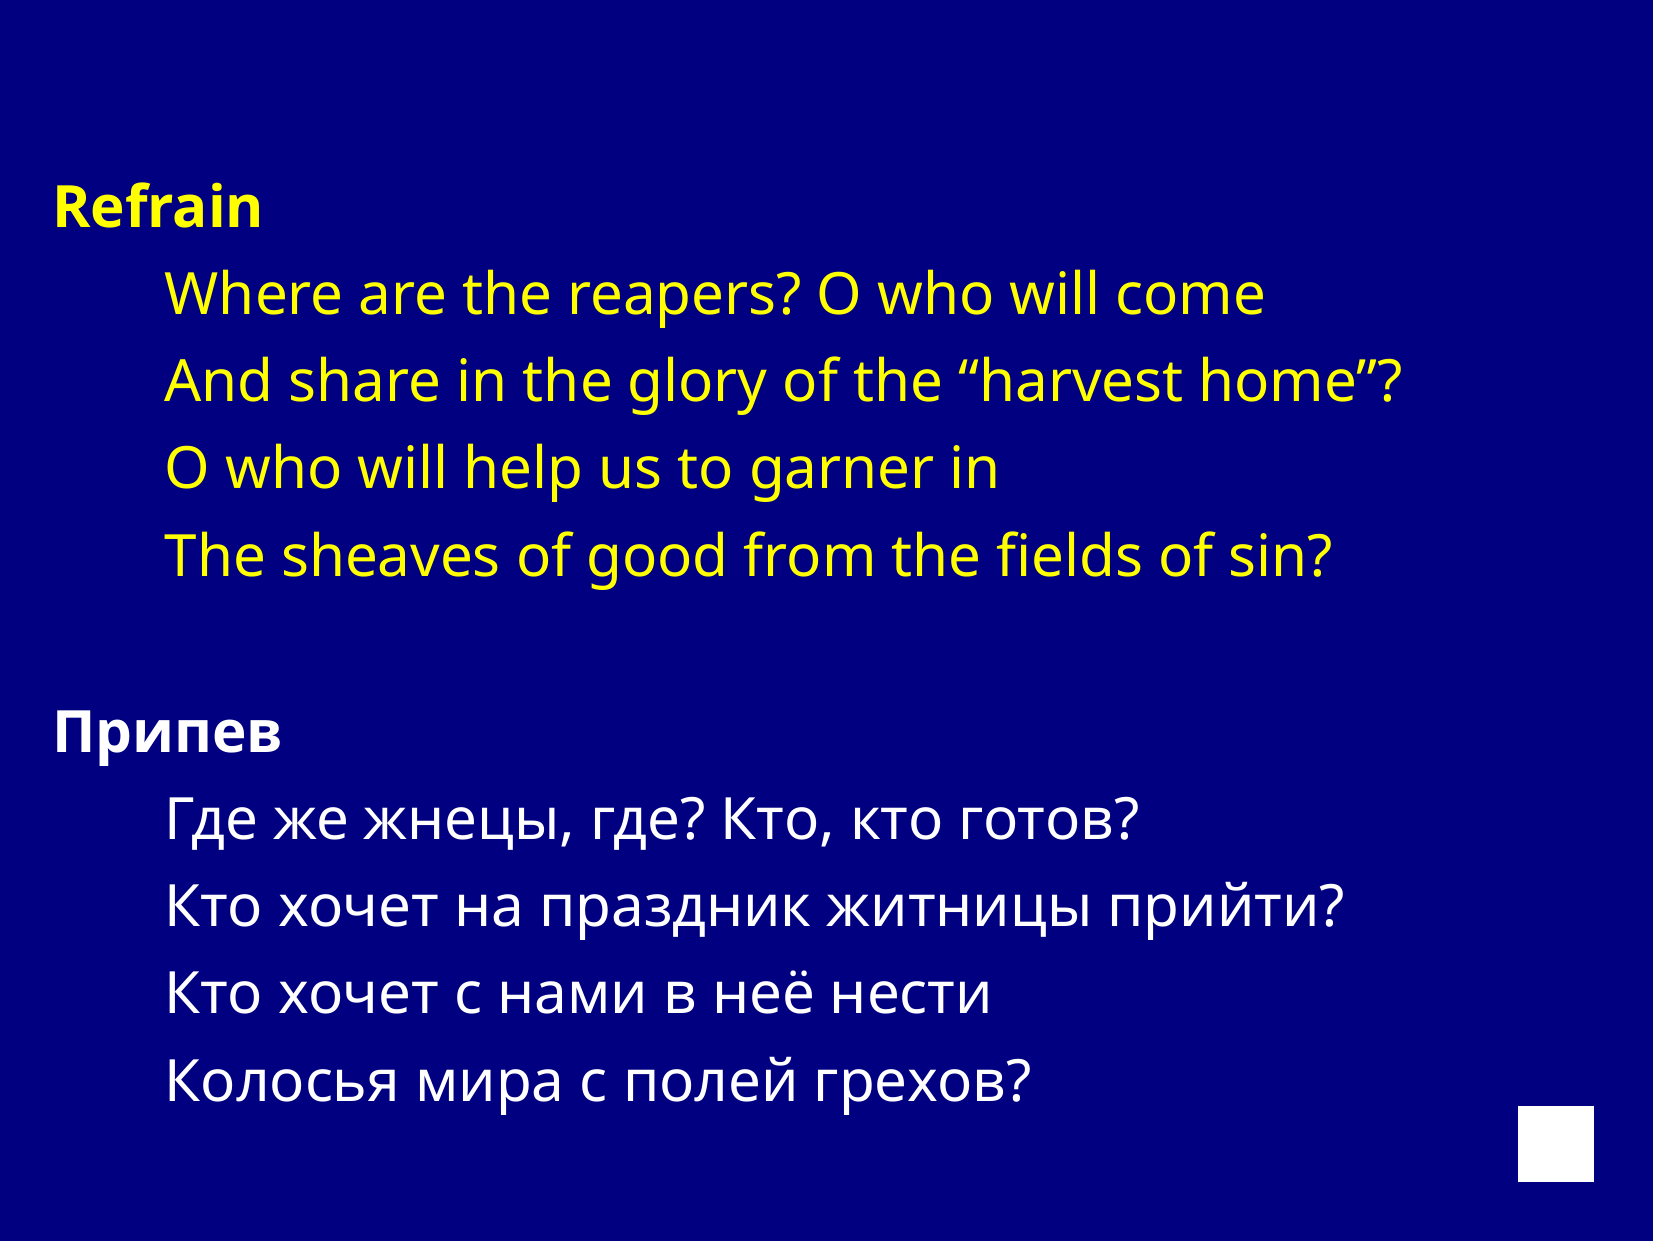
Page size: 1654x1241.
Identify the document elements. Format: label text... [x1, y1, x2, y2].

text_box Припев Где же жнецы, где? Кто, кто готов? Кто хочет на праздник житницы прийти? Кто хочет с нами в неё нести Колосья мира с полей грехов? [37, 675, 1576, 1163]
text_box [1518, 1106, 1594, 1182]
text_box Refrain Where are the reapers? O who will come And share in the glory of the “harvest home”? O who will help us to garner in The sheaves of good from the fields of sin? [37, 150, 1653, 638]
